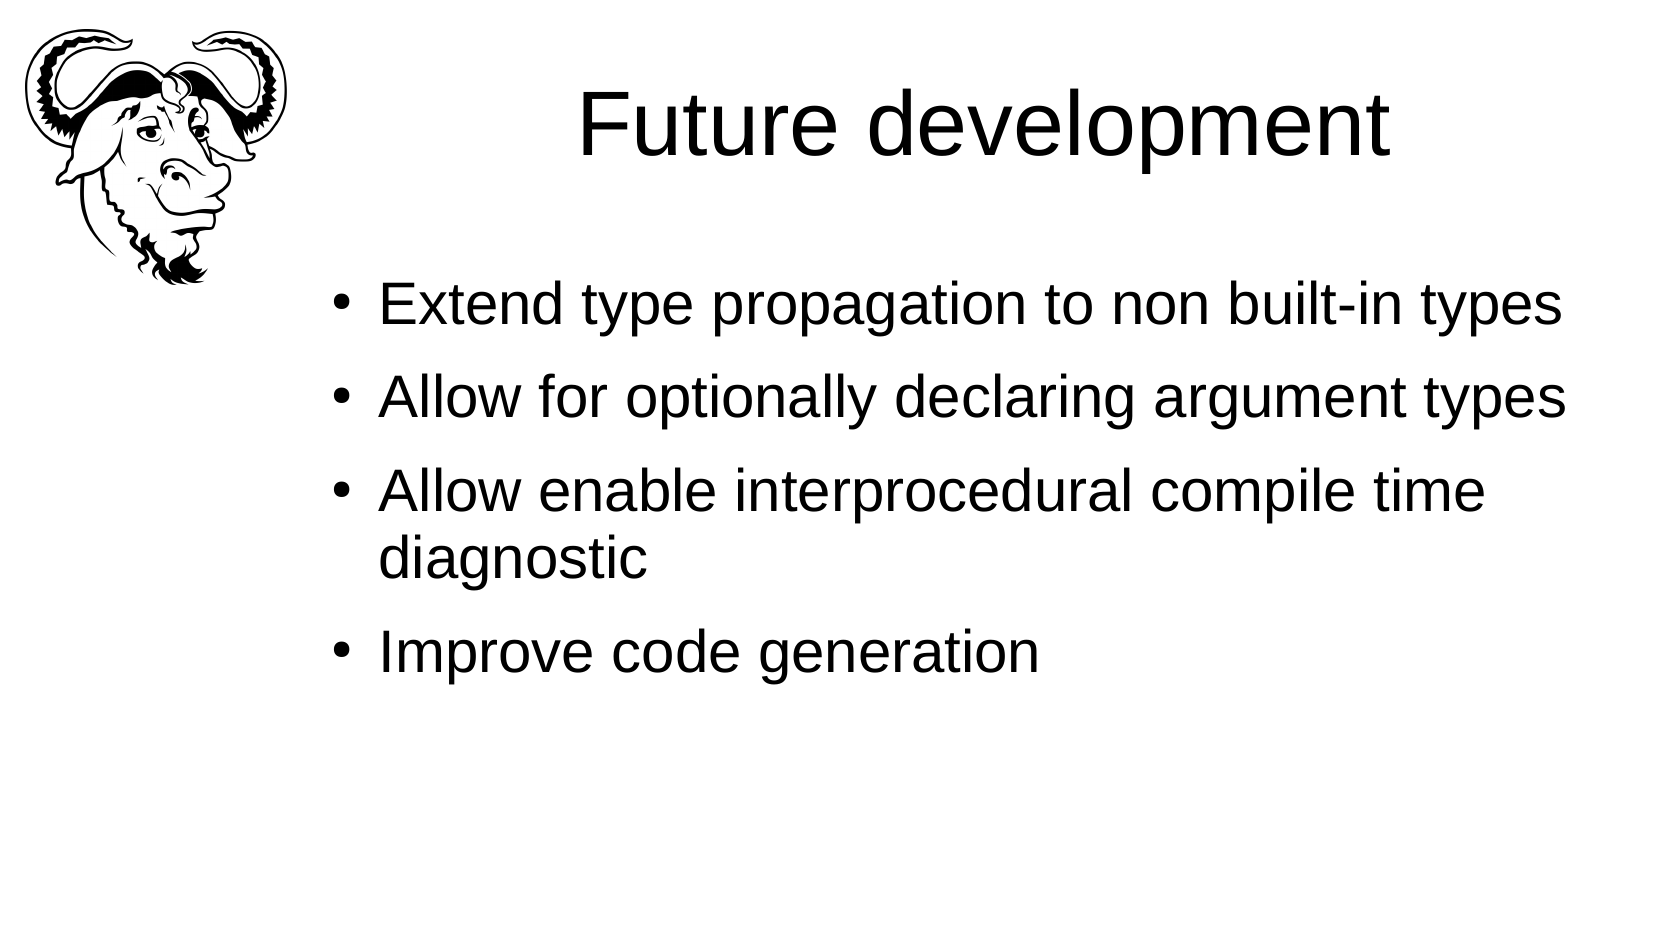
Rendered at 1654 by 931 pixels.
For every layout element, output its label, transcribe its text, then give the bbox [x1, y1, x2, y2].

list Extend type propagation to non built-in types Allow for optionally declaring argument types Allow enable interprocedural compile time diagnostic Improve code generation [315, 270, 1601, 811]
title Future development [438, 37, 1530, 211]
picture [25, 29, 287, 285]
